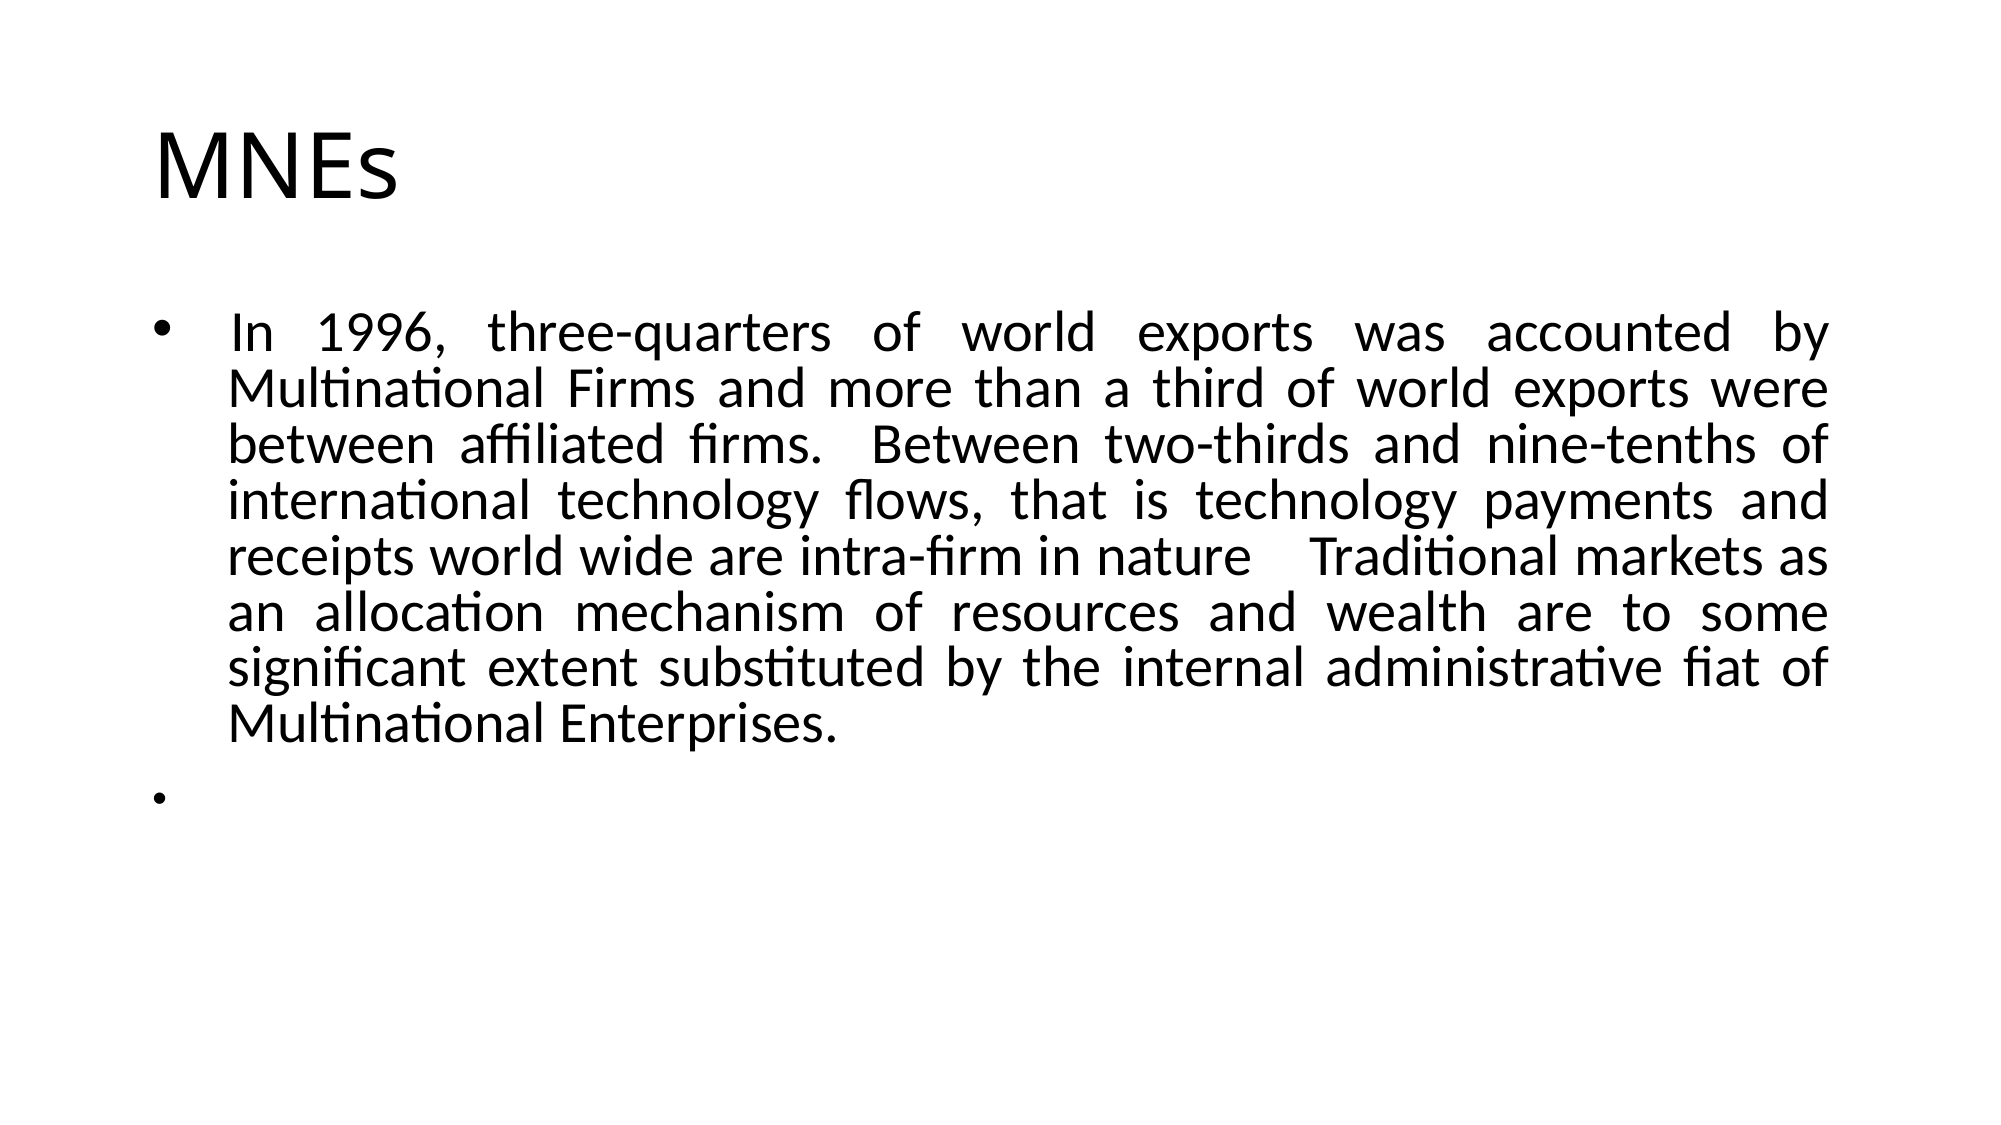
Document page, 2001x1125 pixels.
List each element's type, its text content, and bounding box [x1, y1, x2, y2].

title MNEs [137, 59, 1863, 278]
list In 1996, three-quarters of world exports was accounted by Multinational Firms and more than a third of world exports were between affiliated firms. Between two-thirds and nine-tenths of international technology flows, that is technology payments and receipts world wide are intra-firm in nature Traditional markets as an allocation mechanism of resources and wealth are to some significant extent substituted by the internal administrative fiat of Multinational Enterprises. [137, 299, 1863, 1014]
